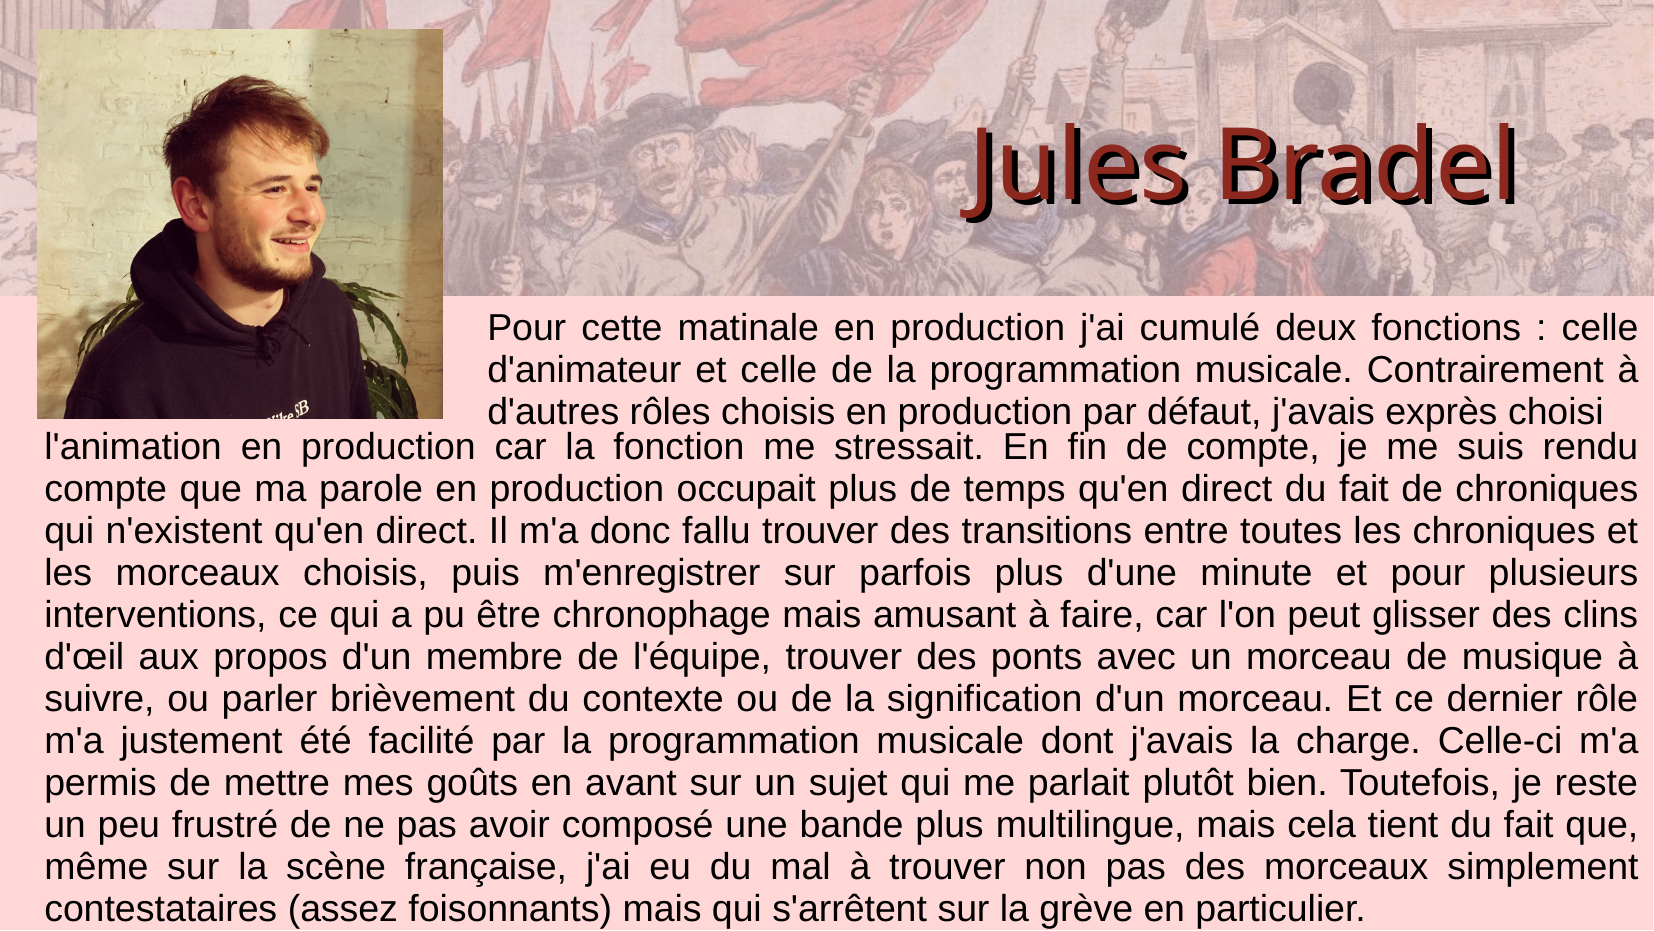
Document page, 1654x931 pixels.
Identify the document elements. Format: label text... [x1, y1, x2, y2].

text_box Jules Bradel [856, 75, 1630, 246]
text_box Pour cette matinale en production j'ai cumulé deux fonctions : celle d'animateur et celle de la programmation musicale. Contrairement à d'autres rôles choisis en production par défaut, j'avais exprès choisi [472, 298, 1654, 418]
picture [0, 0, 1654, 418]
text_box l'animation en production car la fonction me stressait. En fin de compte, je me suis rendu compte que ma parole en production occupait plus de temps qu'en direct du fait de chroniques qui n'existent qu'en direct. Il m'a donc fallu trouver des transitions entre toutes les chroniques et les morceaux choisis, puis m'enregistrer sur parfois plus d'une minute et pour plusieurs interventions, ce qui a pu être chronophage mais amusant à faire, car l'on peut glisser des clins d'œil aux propos d'un membre de l'équipe, trouver des ponts avec un morceau de musique à suivre, ou parler brièvement du contexte ou de la signification d'un morceau. Et ce dernier rôle m'a justement été facilité par la programmation musicale dont j'avais la charge. Celle-ci m'a permis de mettre mes goûts en avant sur un sujet qui me parlait plutôt bien. Toutefois, je reste un peu frustré de ne pas avoir composé une bande plus multilingue, mais cela tient du fait que, même sur la scène française, j'ai eu du mal à trouver non pas des morceaux simplement contestataires (assez foisonnants) mais qui s'arrêtent sur la grève en particulier. [29, 418, 1654, 931]
